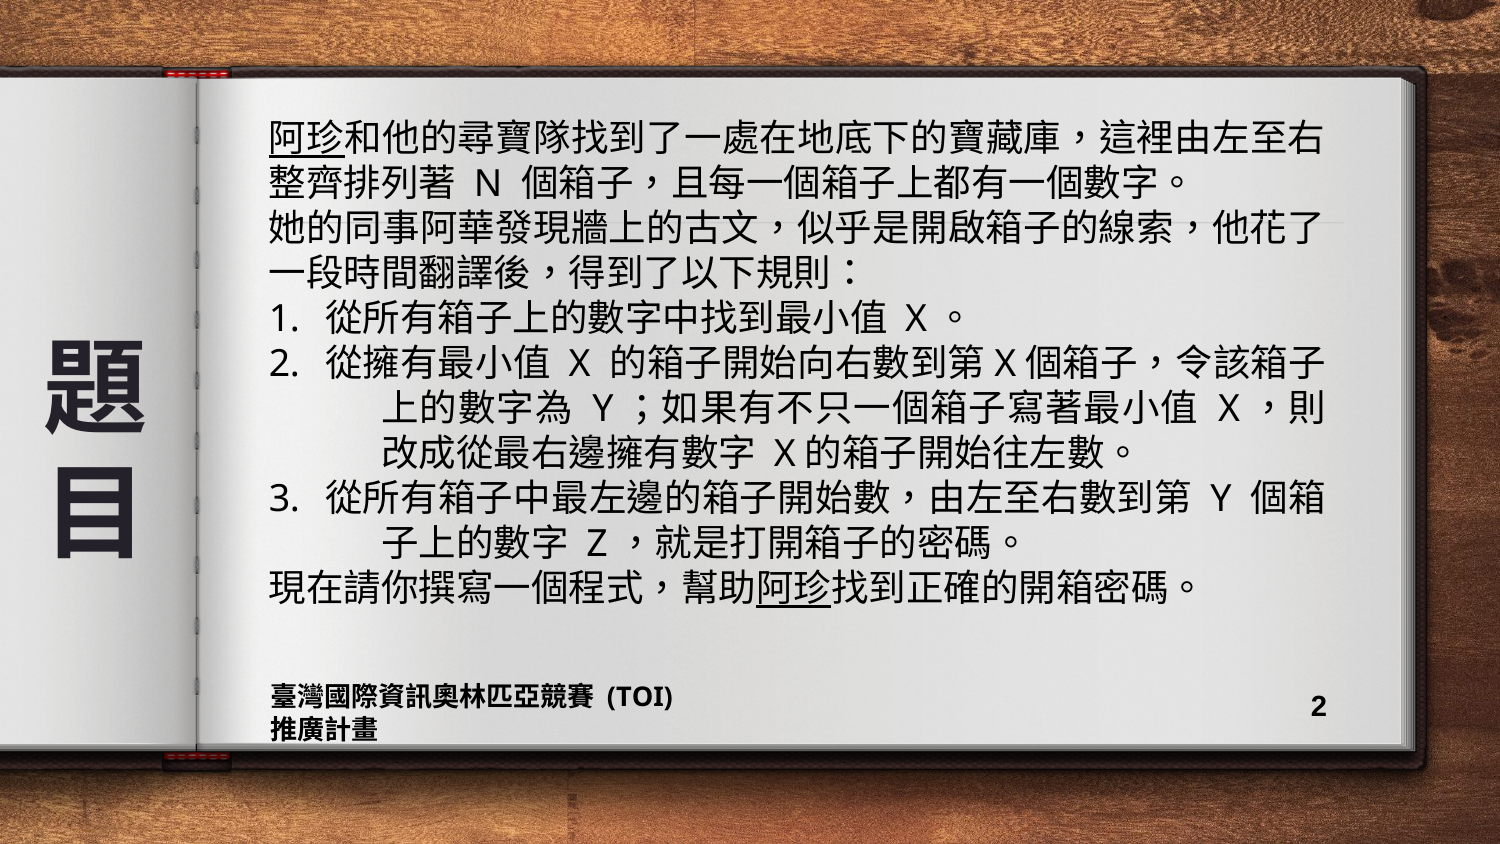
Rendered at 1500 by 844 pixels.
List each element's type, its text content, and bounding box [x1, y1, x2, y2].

text_box 2 [1295, 672, 1386, 737]
text_box 阿珍和他的尋寶隊找到了一處在地底下的寶藏庫，這裡由左至右整齊排列著 N 個箱子，且每一個箱子上都有一個數字。 她的同事阿華發現牆上的古文，似乎是開啟箱子的線索，他花了一段時間翻譯後，得到了以下規則： 從所有箱子上的數字中找到最小值 X。 從擁有最小值 X 的箱子開始向右數到第X個箱子，令該箱子上的數字為 Y；如果有不只一個箱子寫著最小值 X，則改成從最右邊擁有數字 X的箱子開始往左數。 從所有箱子中最左邊的箱子開始數，由左至右數到第 Y 個箱子上的數字 Z，就是打開箱子的密碼。 現在請你撰寫一個程式，幫助阿珍找到正確的開箱密碼。 [254, 107, 1341, 638]
text_box 題 目 [28, 306, 210, 552]
